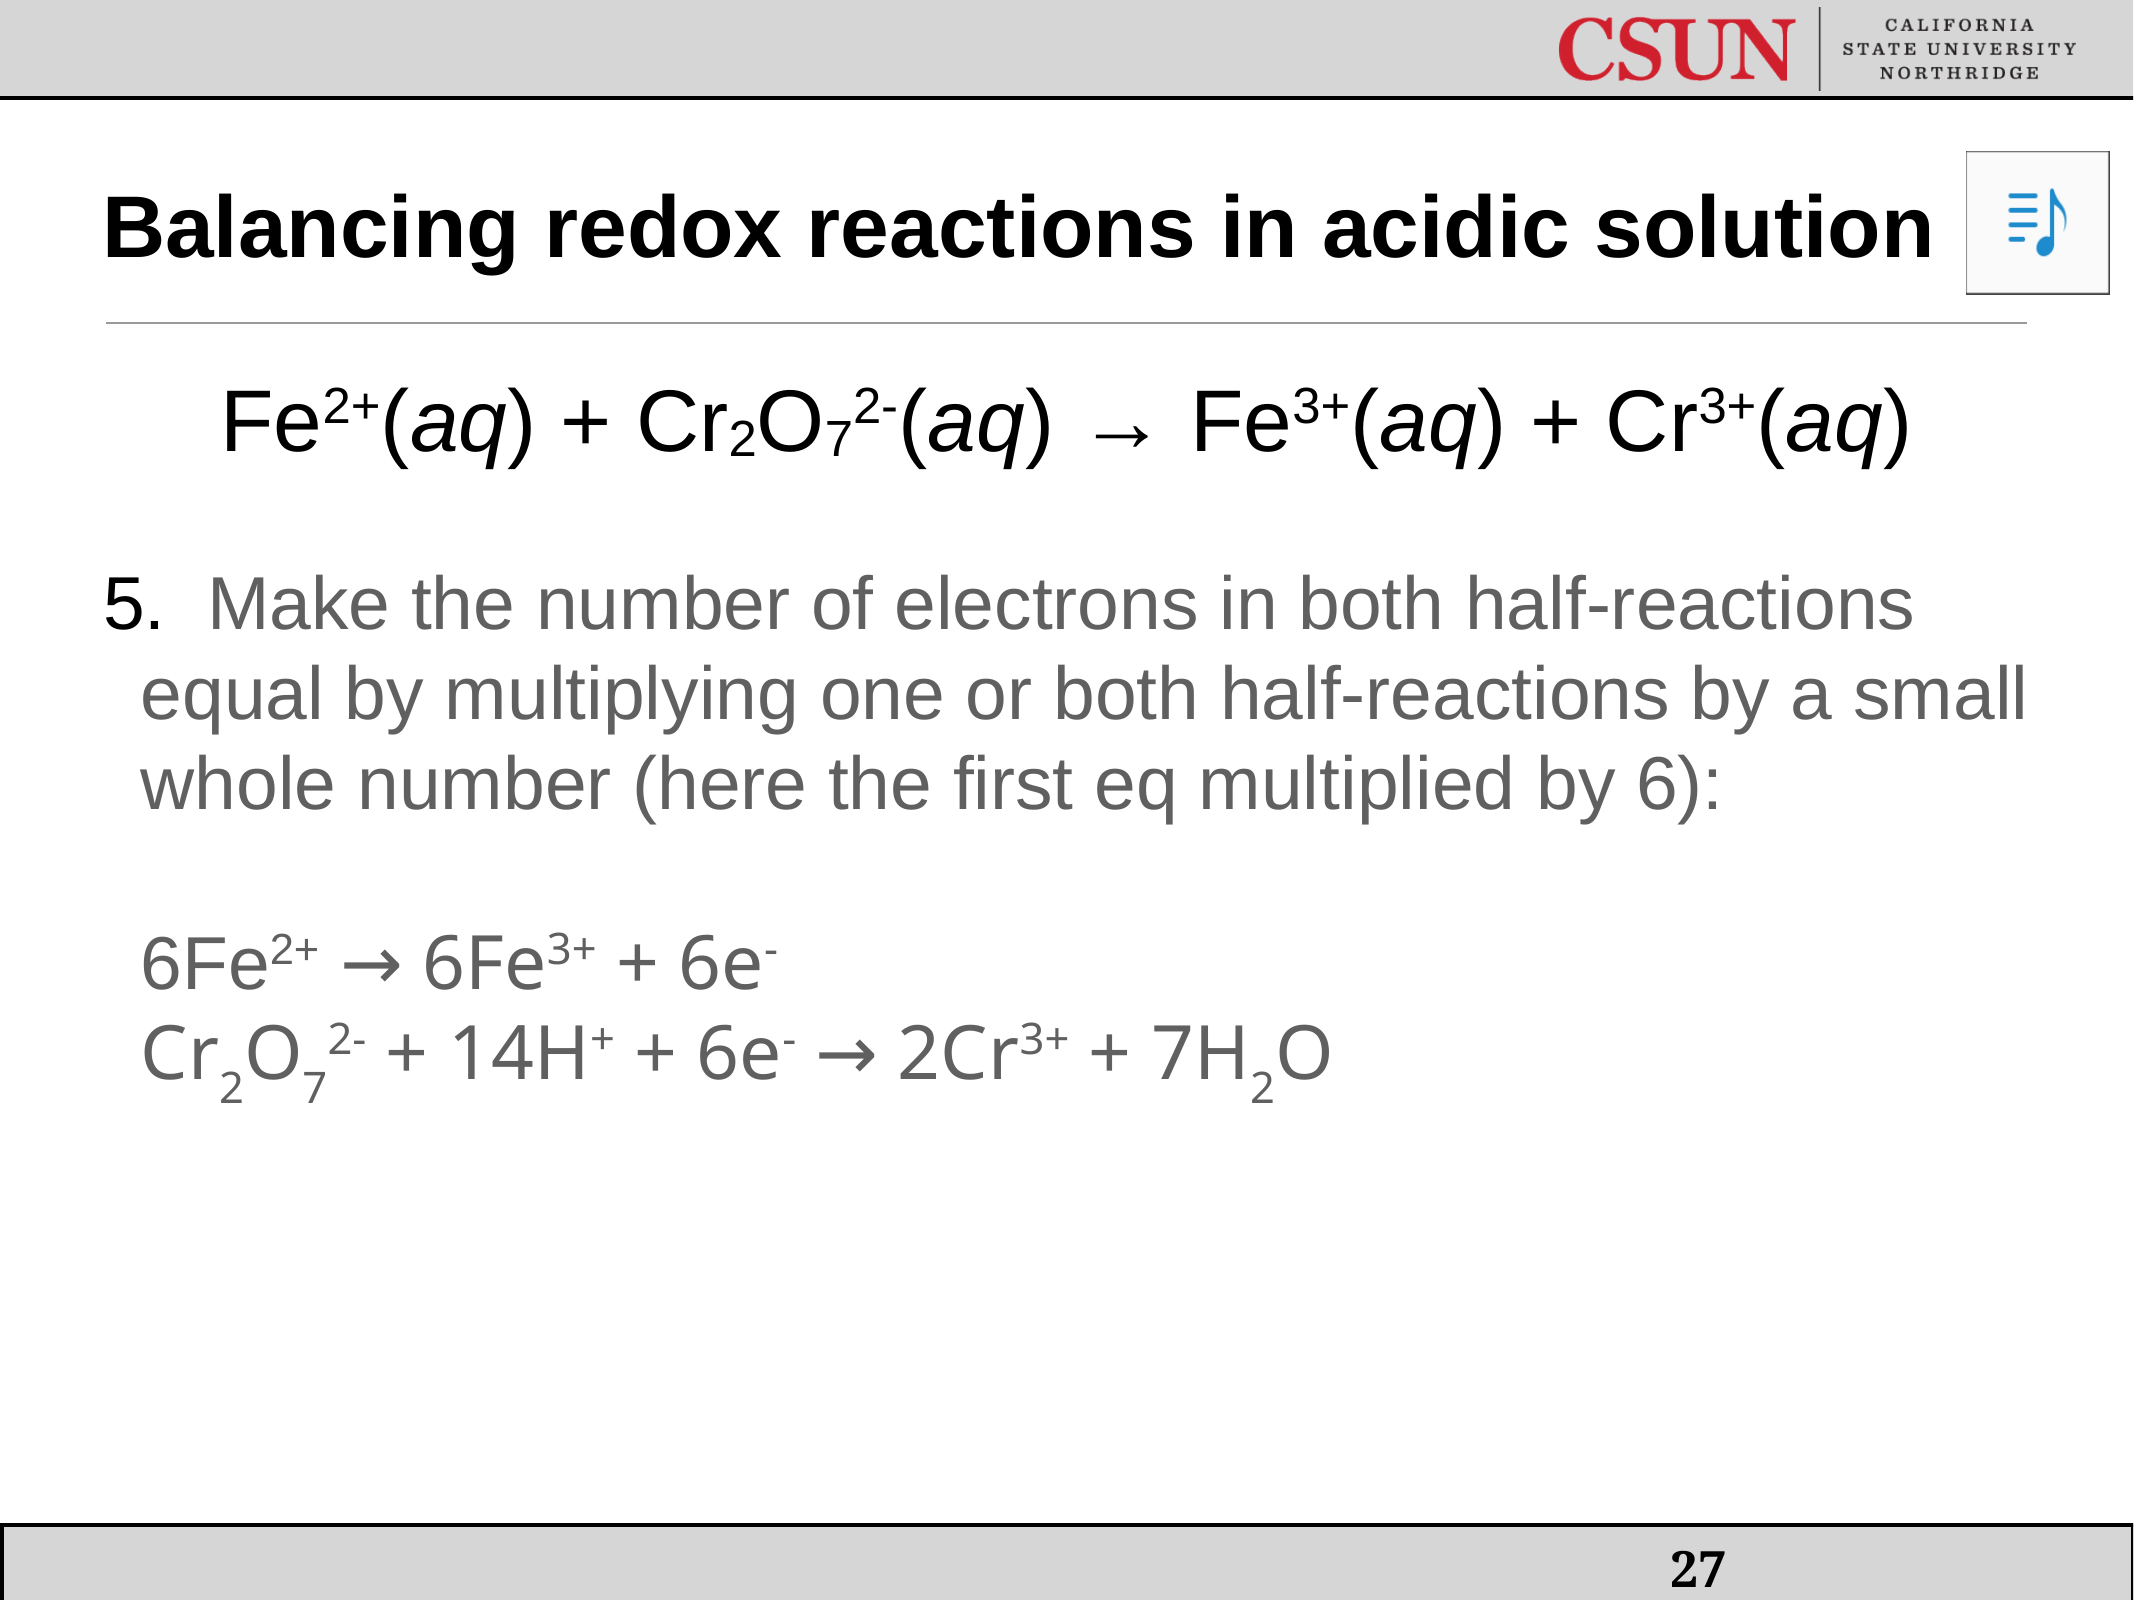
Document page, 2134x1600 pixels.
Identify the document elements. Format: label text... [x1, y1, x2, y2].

text_box [1965, 150, 2111, 296]
picture [1559, 7, 2076, 91]
text_box Make the number of electrons in both half-reactions equal by multiplying one or both half-reactions by a small whole number (here the first eq multiplied by 6): 6Fe2+ → 6Fe3+ + 6e- Cr2O72- + 14H+ + 6e- → 2Cr3+ + 7H2O [94, 545, 2041, 859]
text_box Fe2+(aq) + Cr2O72-(aq) → Fe3+(aq) + Cr3+(aq) [212, 355, 1922, 478]
title Balancing redox reactions in acidic solution [93, 104, 2040, 284]
